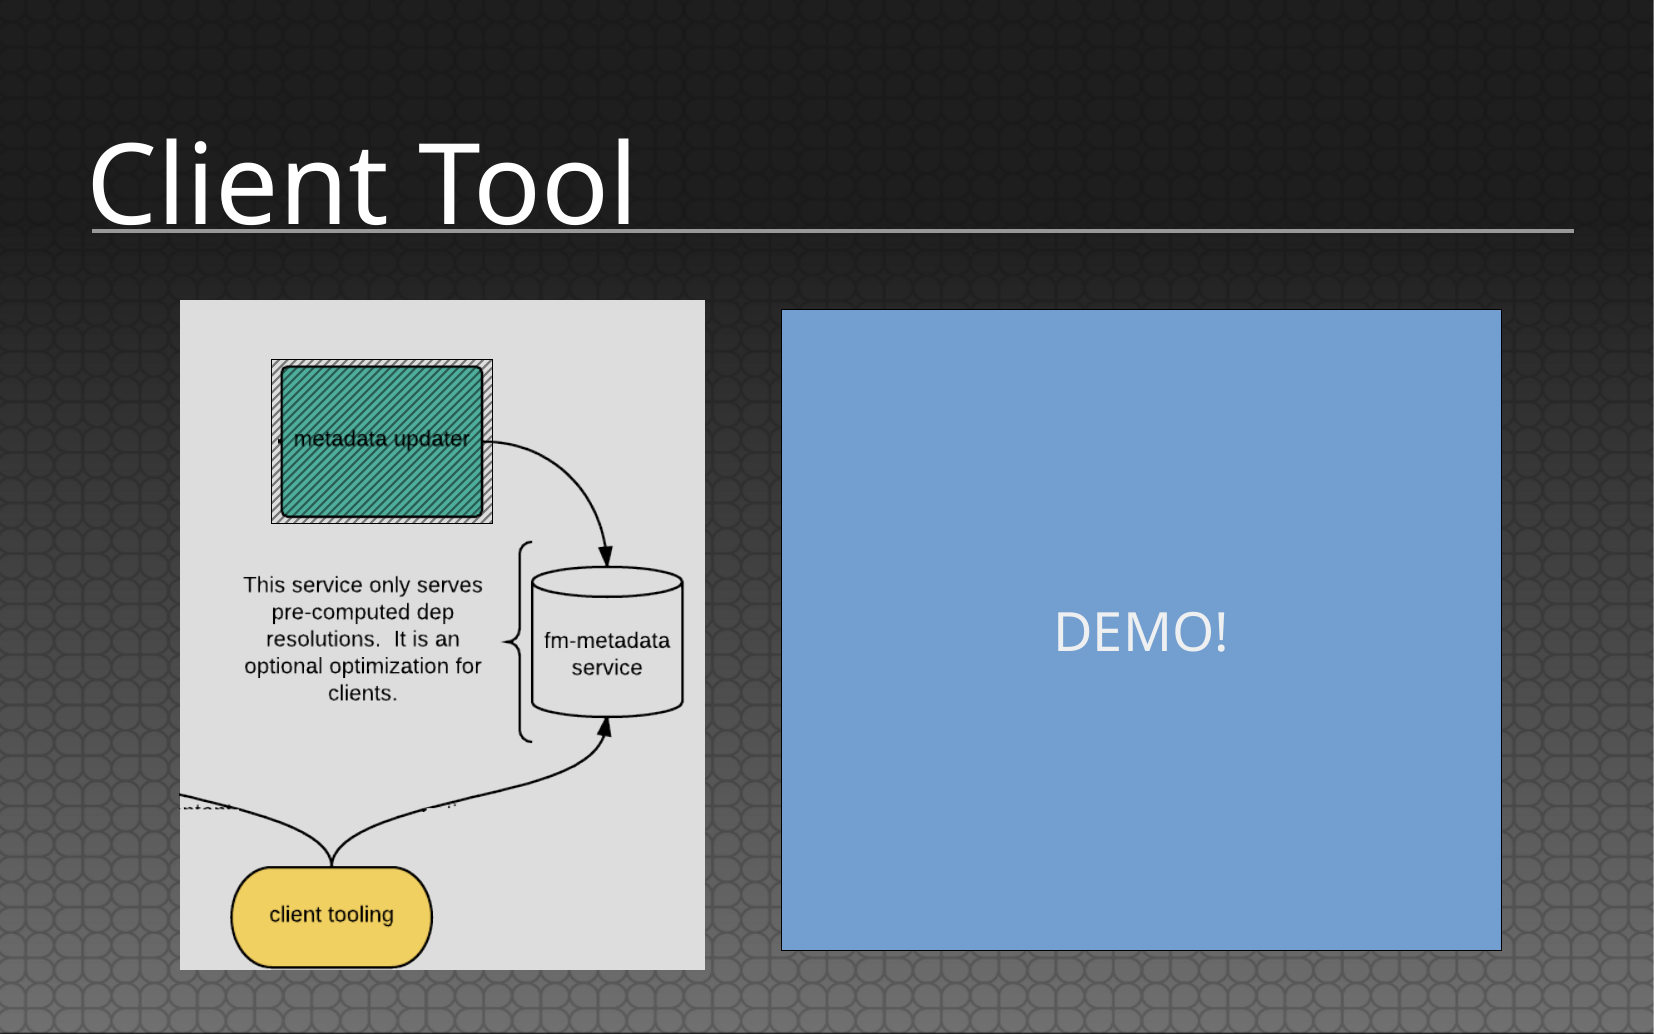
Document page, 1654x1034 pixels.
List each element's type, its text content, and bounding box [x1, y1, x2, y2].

text_box [271, 359, 493, 524]
title Client Tool [86, 112, 1576, 249]
text_box DEMO! [781, 309, 1502, 951]
picture [0, 0, 1654, 1034]
